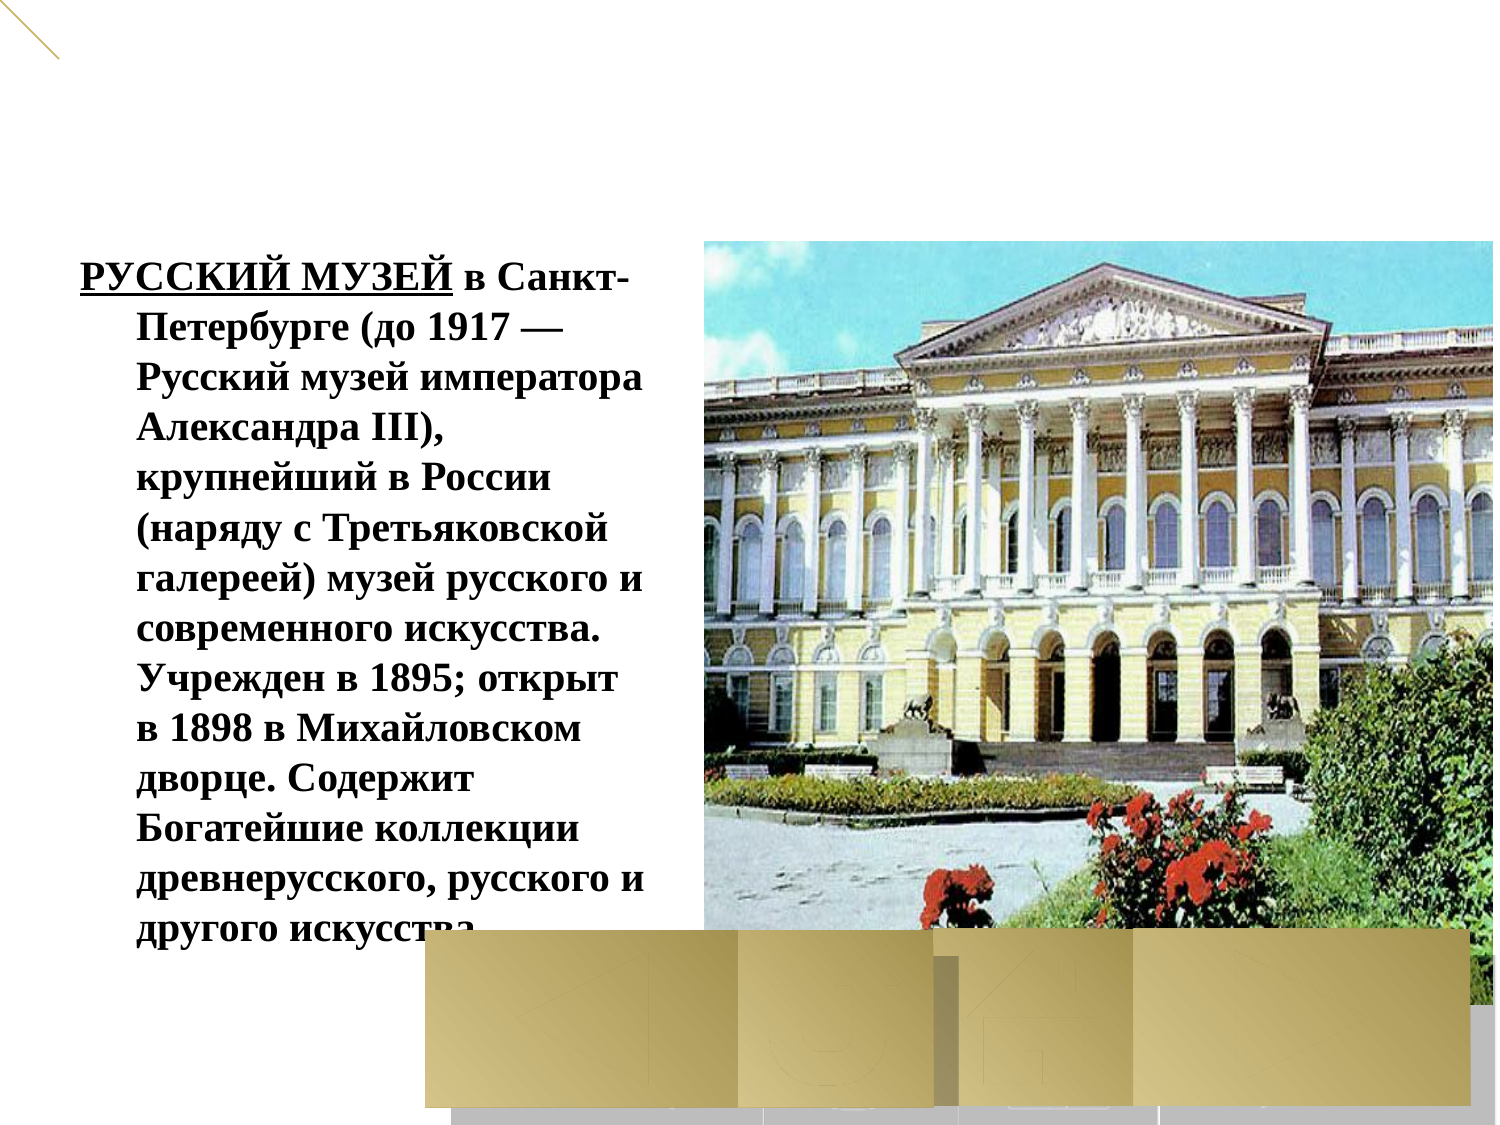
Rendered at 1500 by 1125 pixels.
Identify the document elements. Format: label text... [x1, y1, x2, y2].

text_box РУССКИЙ МУЗЕЙ в Санкт-Петербурге (до 1917 — Русский музей императора Александра III), крупнейший в России (наряду с Третьяковской галереей) музей русского и современного искусства. Учрежден в 1895; открыт в 1898 в Михайловском дворце. Содержит Богатейшие коллекции древнерусского, русского и другого искусства. [65, 242, 665, 1030]
picture [704, 241, 1493, 1005]
text_box [425, 928, 1471, 1108]
